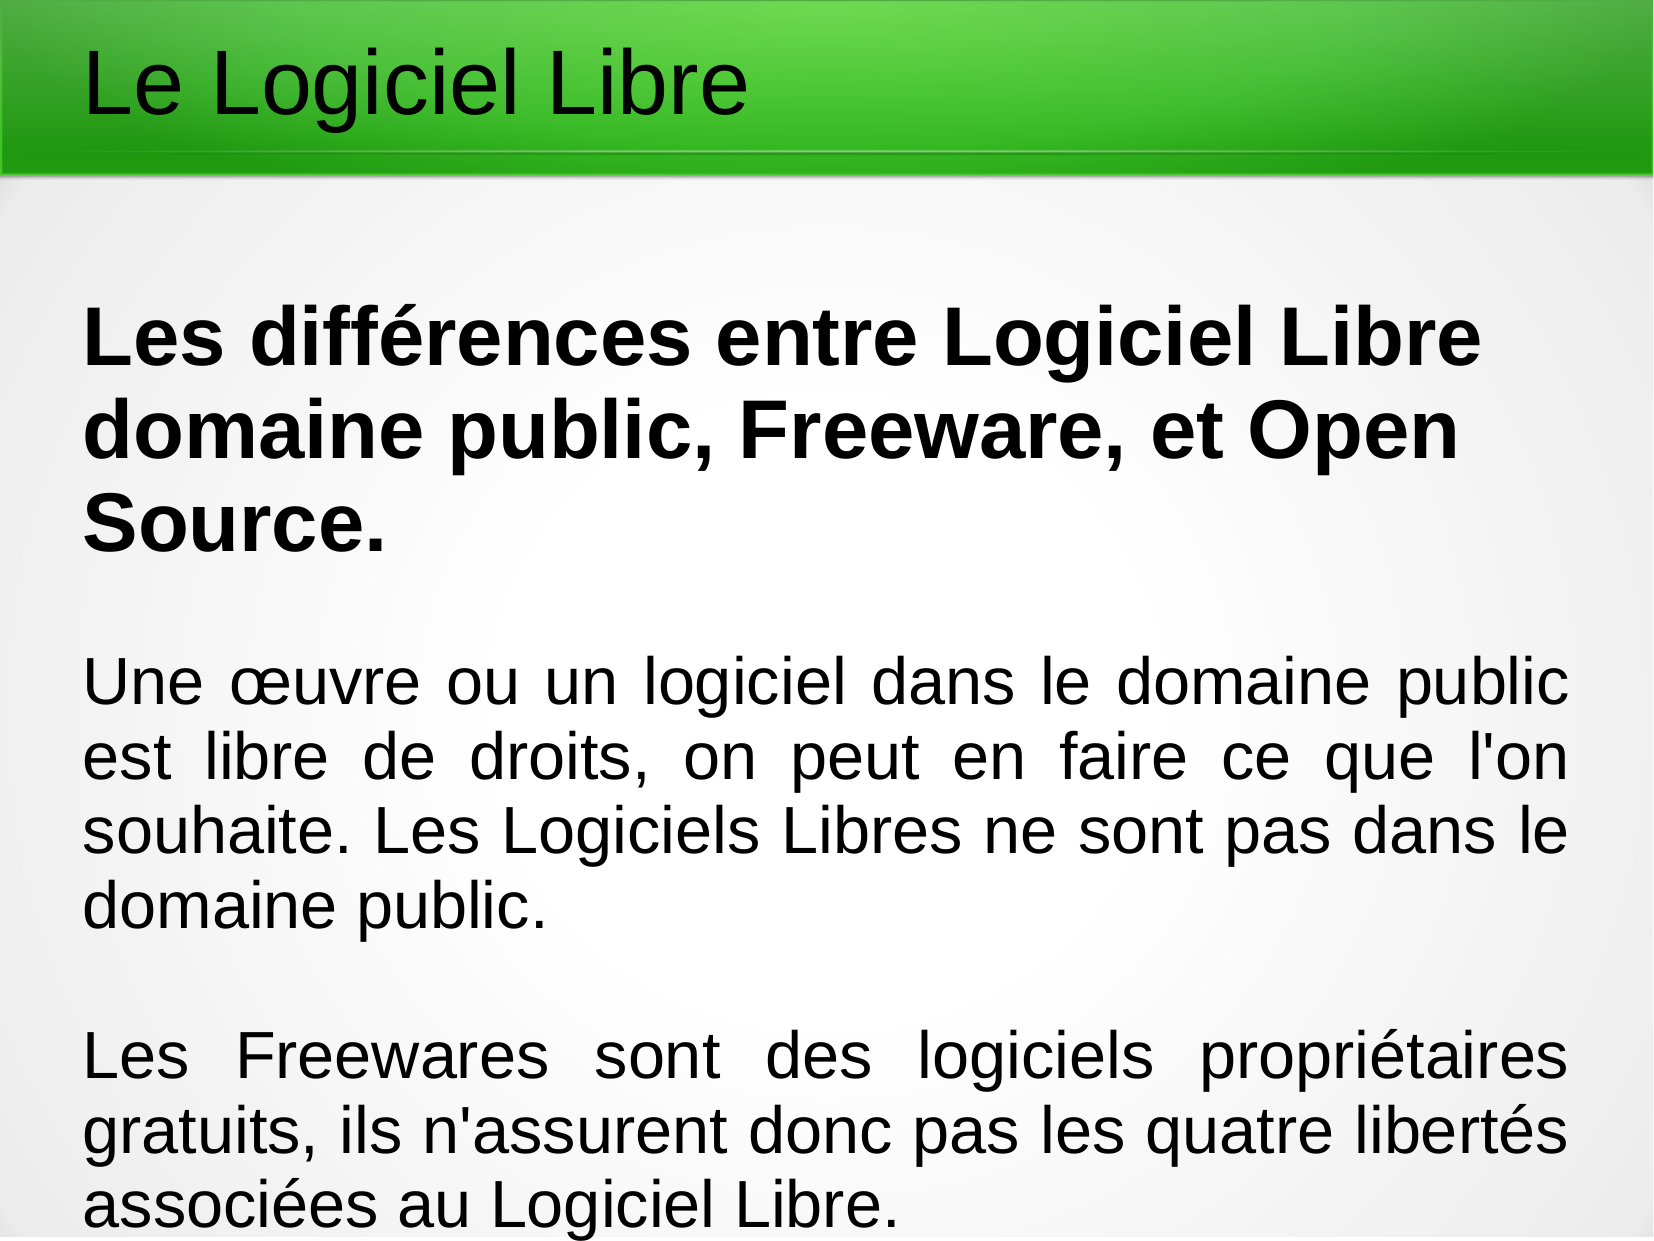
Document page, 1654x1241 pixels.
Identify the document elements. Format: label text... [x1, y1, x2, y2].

picture [0, 0, 1654, 1237]
subtitle Les différences entre Logiciel Libre domaine public, Freeware, et Open Source. Une œuvre ou un logiciel dans le domaine public est libre de droits, on peut en faire ce que l'on souhaite. Les Logiciels Libres ne sont pas dans le domaine public. Les Freewares sont des logiciels propriétaires gratuits, ils n'assurent donc pas les quatre libertés associées au Logiciel Libre. [82, 290, 1571, 1241]
title Le Logiciel Libre [82, 11, 1571, 154]
